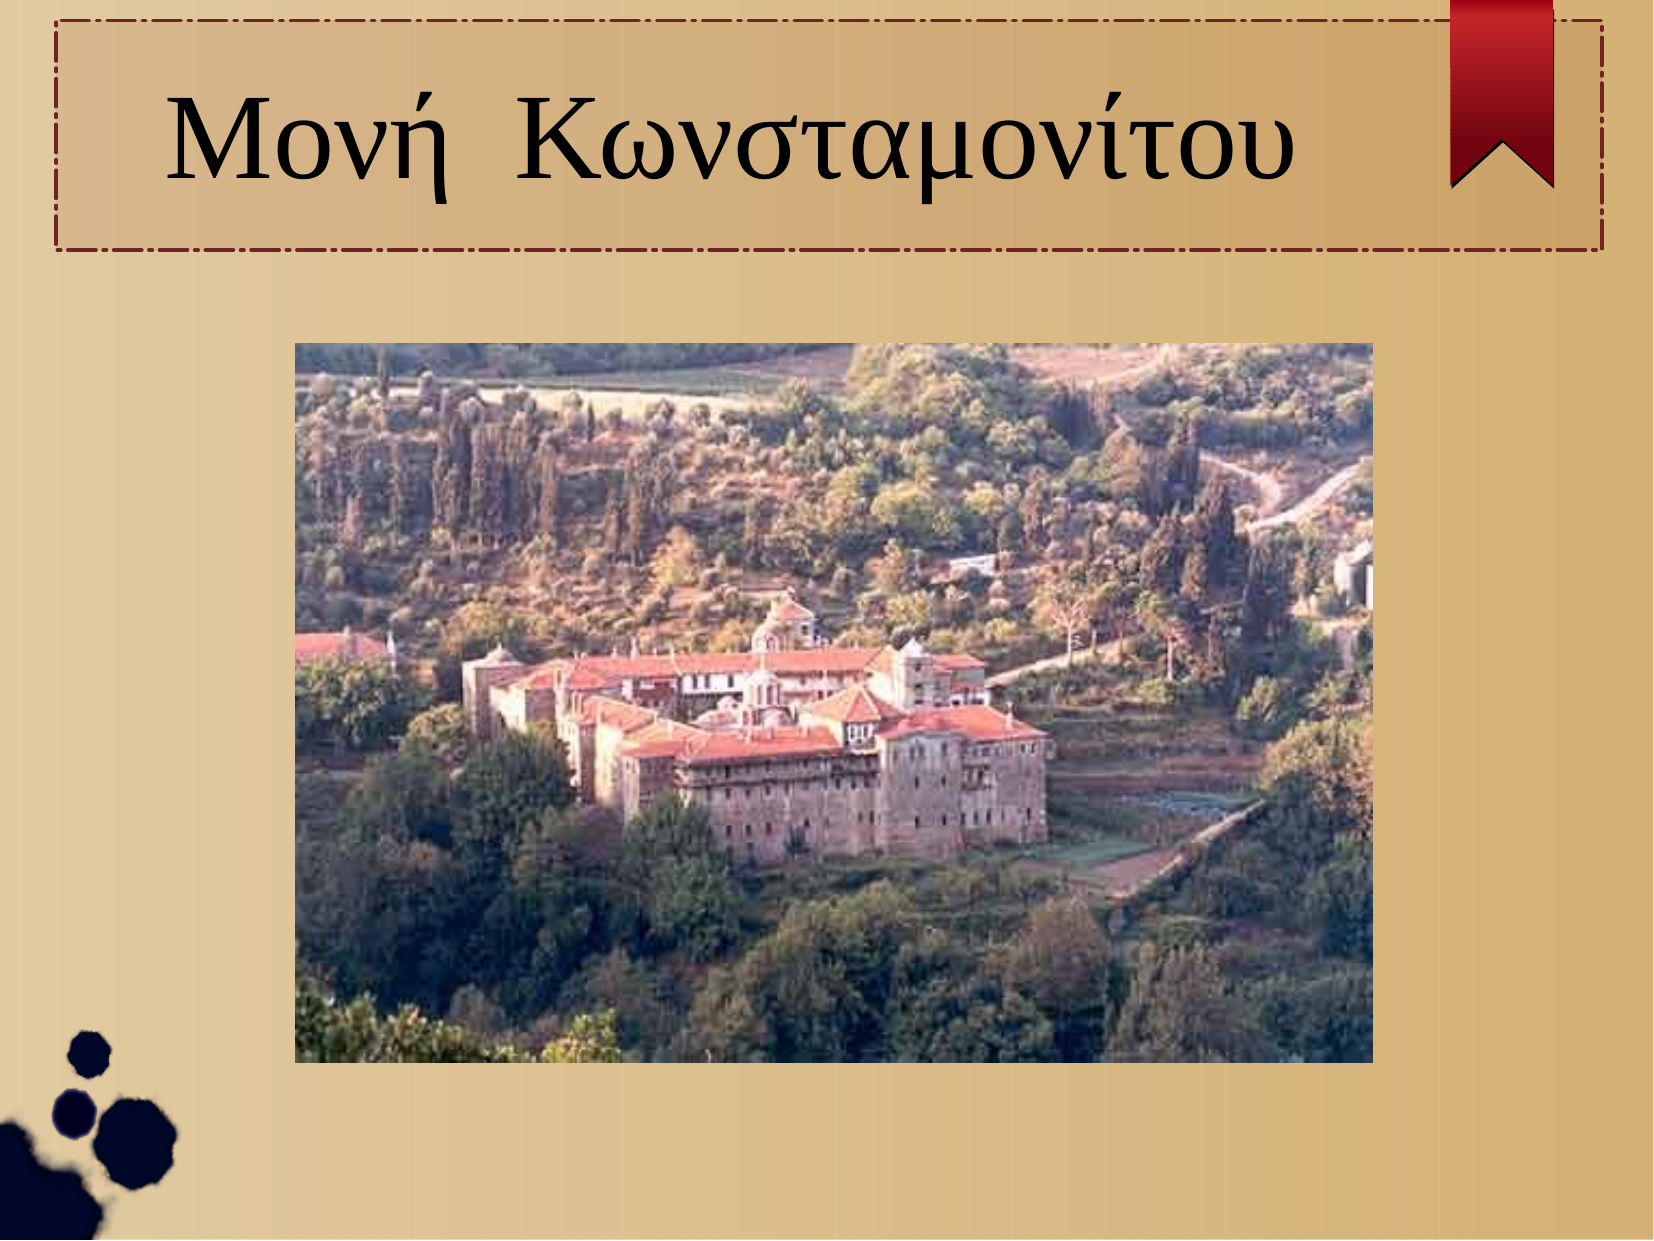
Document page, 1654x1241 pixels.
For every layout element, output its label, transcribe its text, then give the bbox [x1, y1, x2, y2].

picture [295, 343, 1373, 1063]
title Μονή Κωνσταμονίτου [82, 47, 1412, 229]
